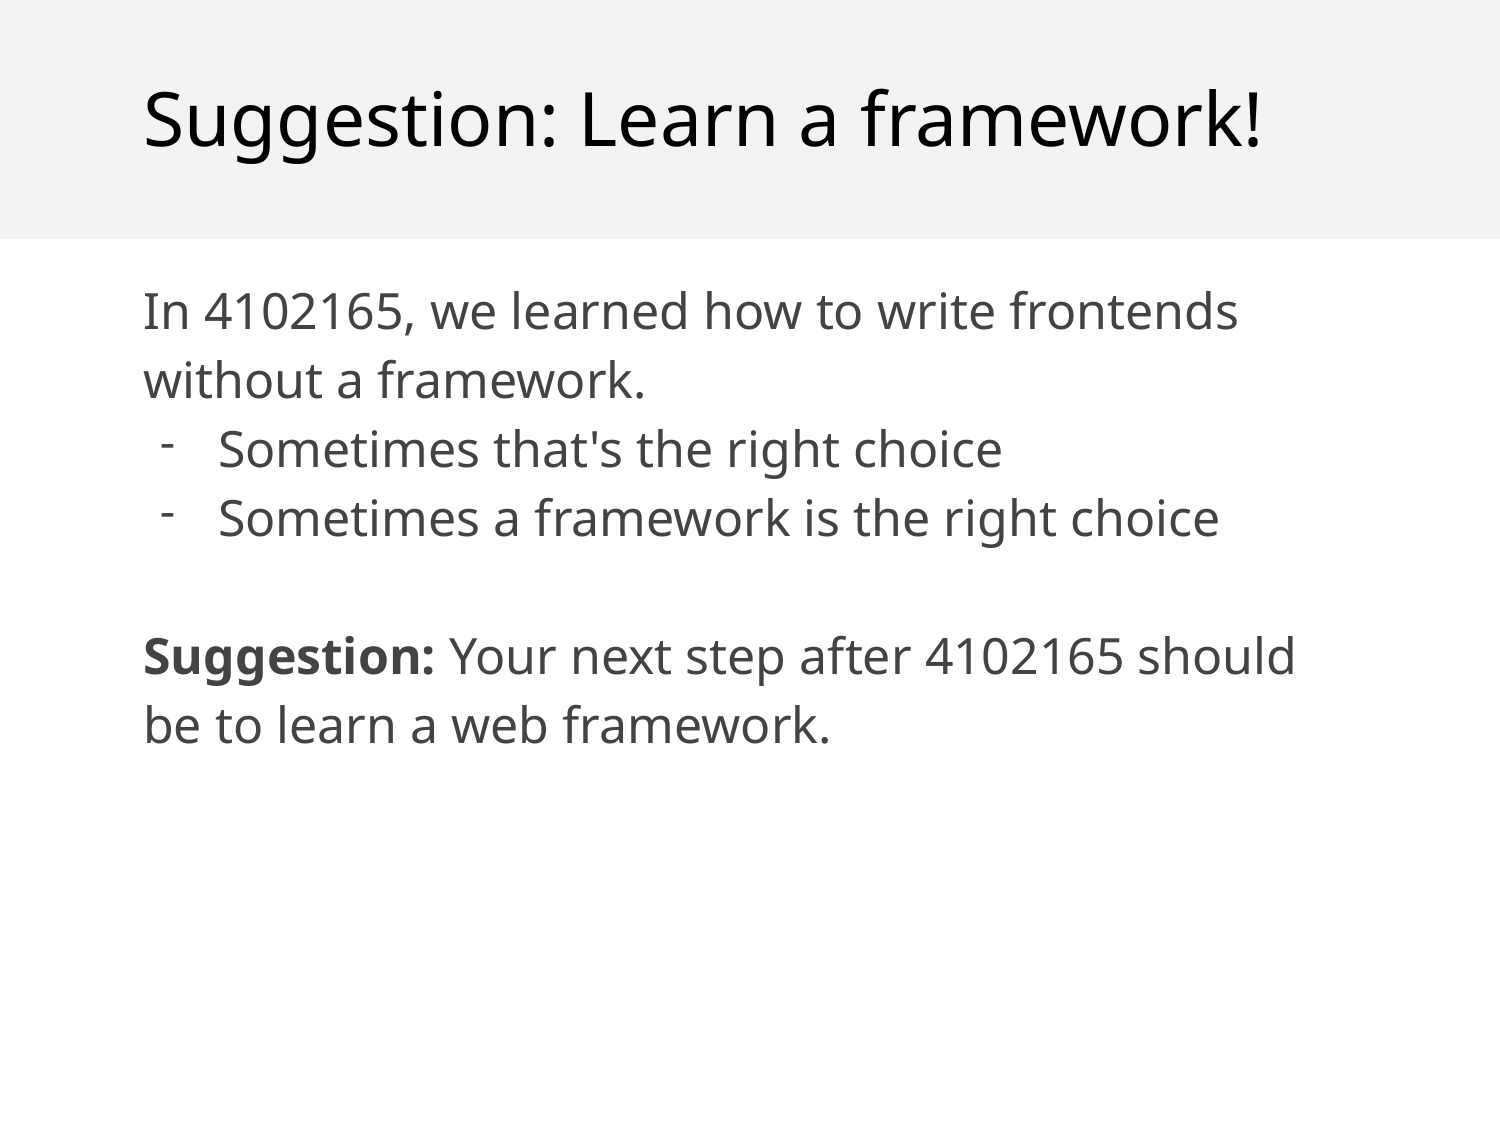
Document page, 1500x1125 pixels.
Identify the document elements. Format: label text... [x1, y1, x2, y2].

list In 4102165, we learned how to write frontends without a framework. Sometimes that's the right choice Sometimes a framework is the right choice Suggestion: Your next step after 4102165 should be to learn a web framework. [128, 255, 1372, 1004]
title Suggestion: Learn a framework! [128, 56, 1372, 183]
